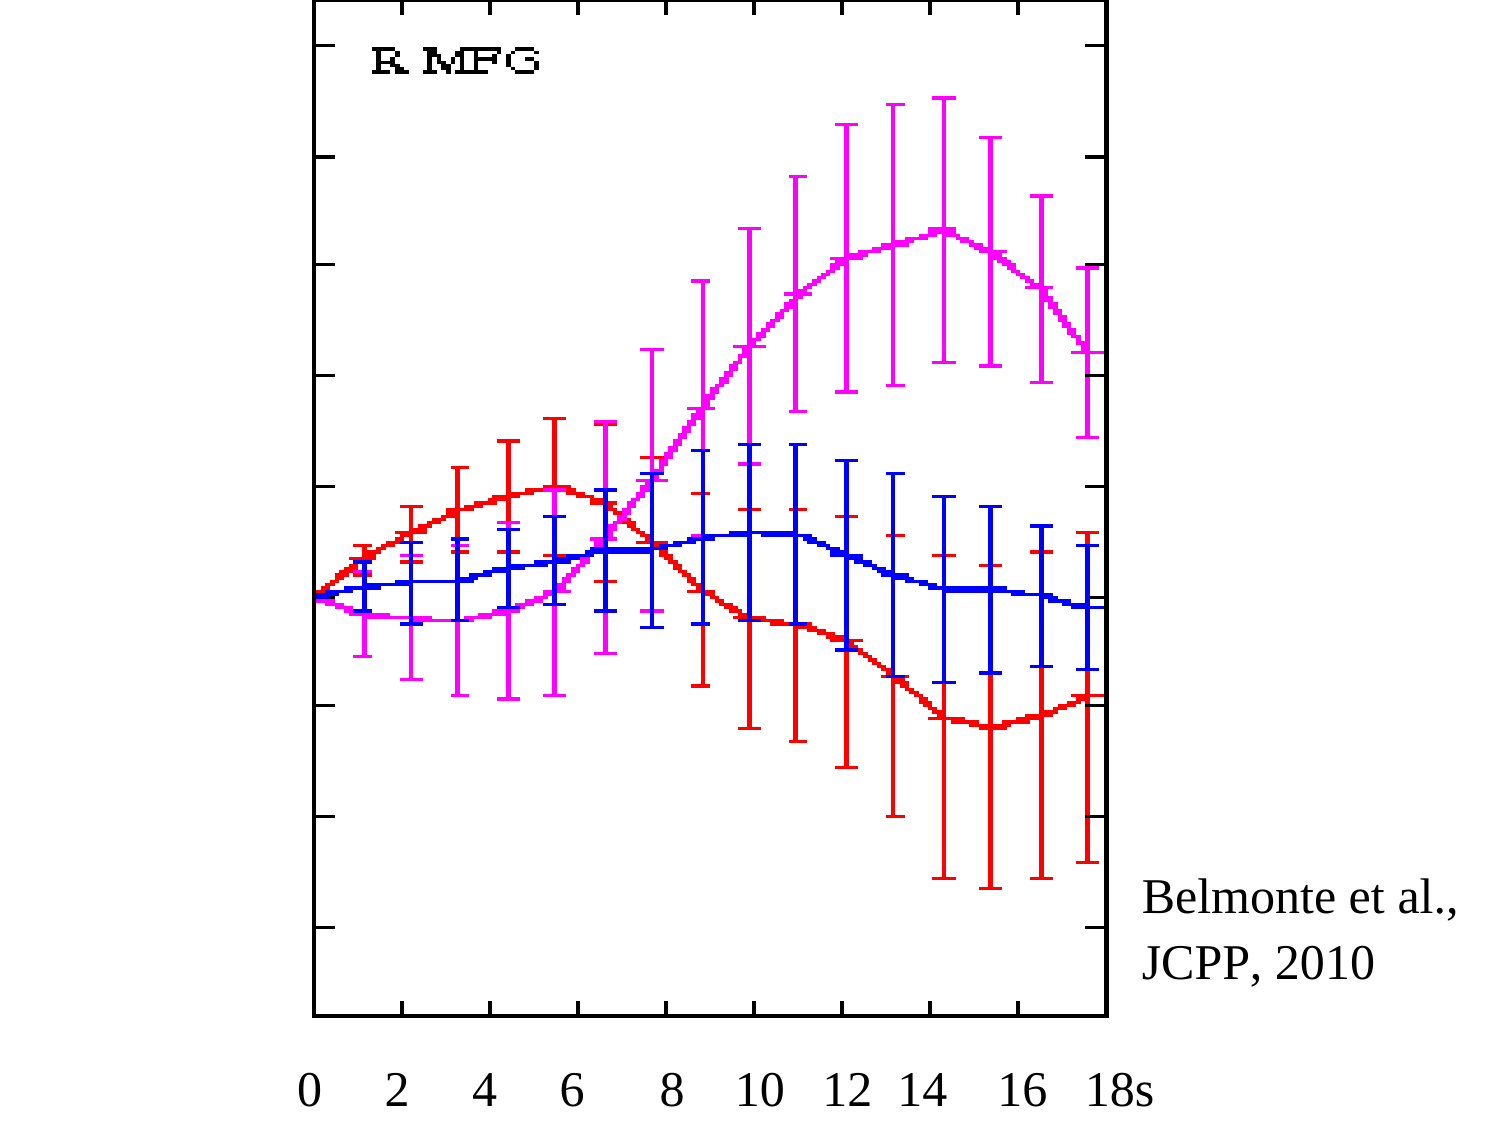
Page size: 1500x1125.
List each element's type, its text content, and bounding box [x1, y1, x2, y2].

picture [312, 0, 1109, 837]
title 0 2 4 6 8 10 12 14 16 18s [282, 837, 1197, 1101]
title Belmonte et al., JCPP, 2010 [1127, 562, 1481, 1056]
